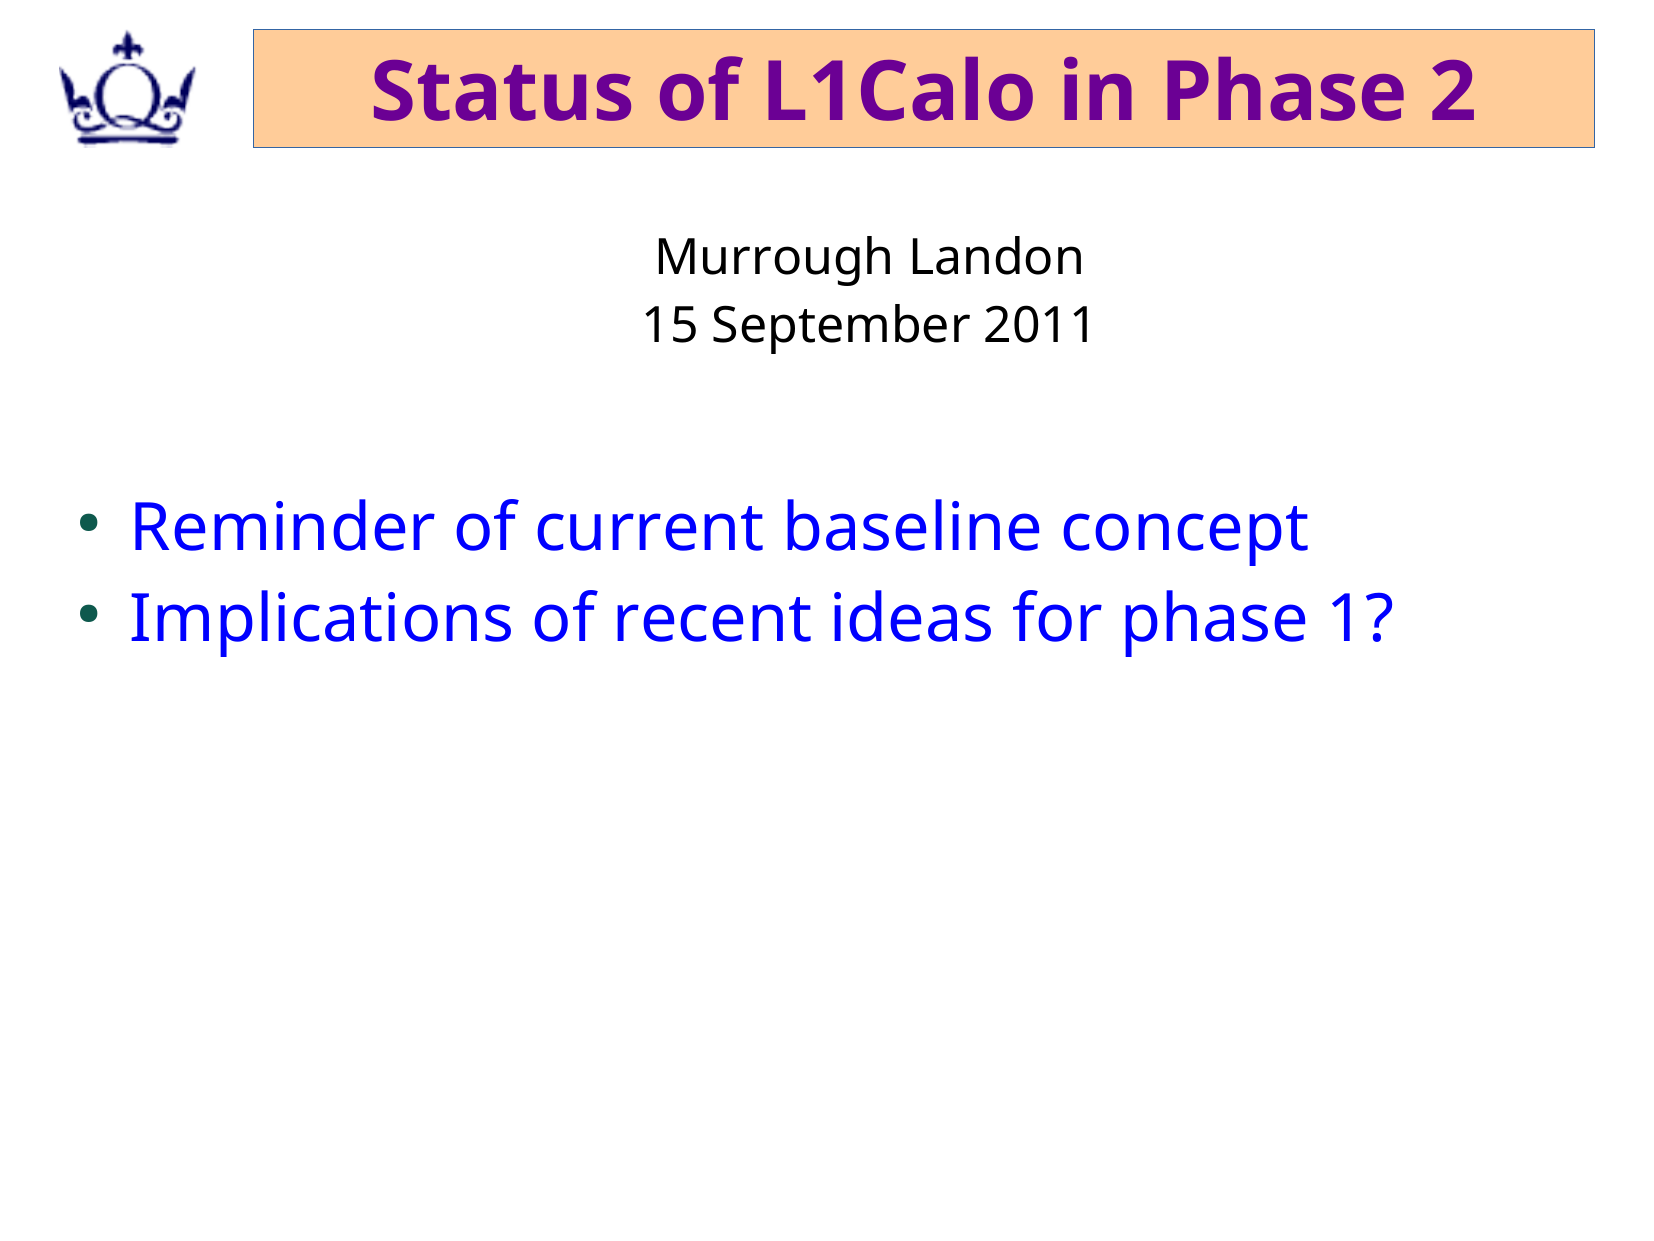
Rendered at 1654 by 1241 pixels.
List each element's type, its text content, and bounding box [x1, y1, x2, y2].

text_box Murrough Landon 15 September 2011 [367, 220, 1373, 360]
list Reminder of current baseline concept Implications of recent ideas for phase 1? [59, 479, 1595, 1127]
title Status of L1Calo in Phase 2 [253, 29, 1595, 148]
picture [59, 29, 200, 148]
